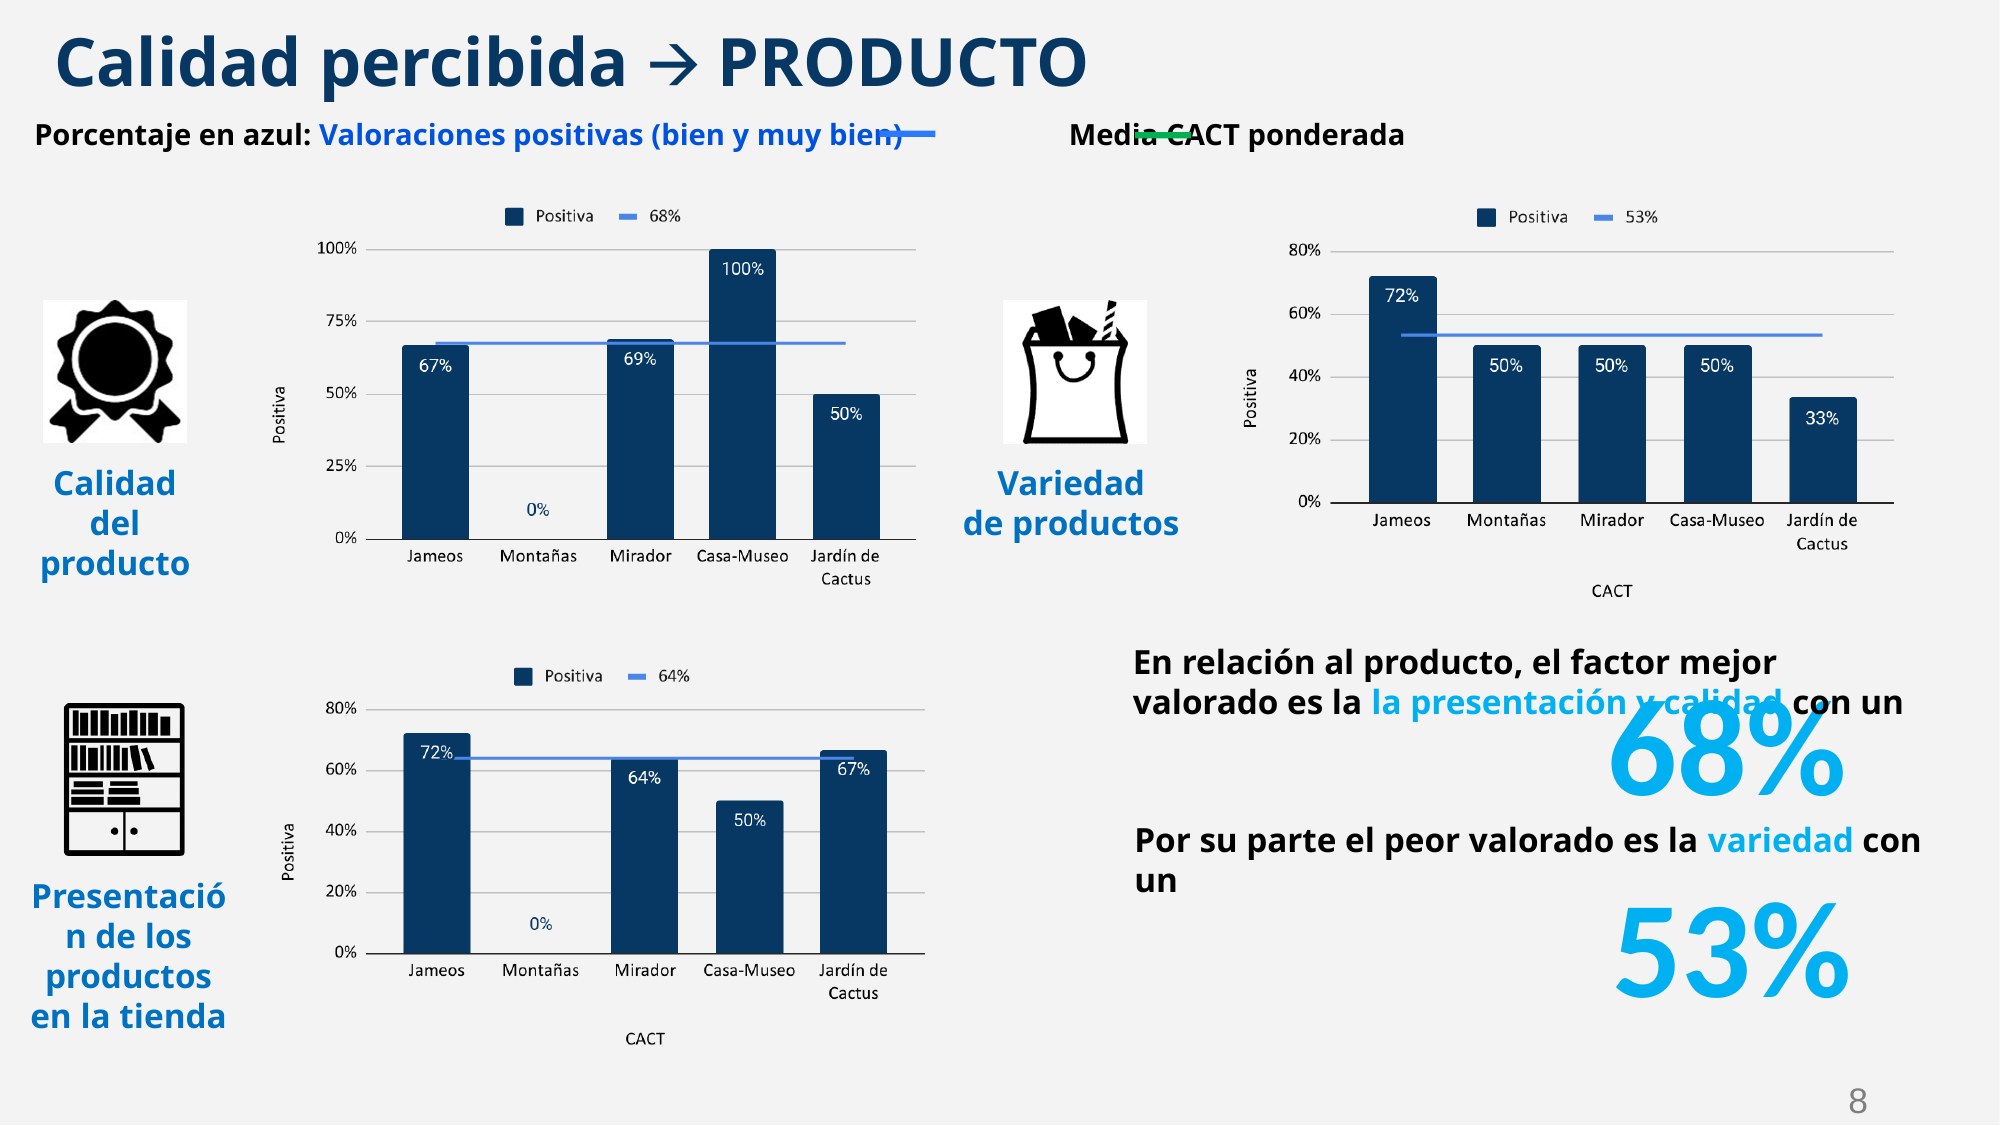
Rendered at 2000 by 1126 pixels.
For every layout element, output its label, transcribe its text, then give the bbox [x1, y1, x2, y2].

picture [1219, 186, 1915, 624]
text_box Porcentaje en azul: Valoraciones positivas (bien y muy bien) Media CACT ponderada [19, 109, 1988, 158]
text_box 68% [1763, 730, 1778, 736]
picture [249, 186, 936, 610]
text_box Variedad de productos [936, 454, 1211, 551]
text_box Calidad del producto [0, 454, 232, 551]
text_box Calidad percibida 🡪 PRODUCTO [54, 0, 1126, 109]
picture [47, 703, 201, 856]
picture [1003, 300, 1147, 444]
text_box Presentación de los productos en la tienda [7, 867, 250, 1045]
text_box 68% [1592, 730, 1881, 811]
picture [258, 646, 945, 1070]
picture [43, 300, 187, 444]
slide_number <number> [1419, 1069, 1886, 1126]
text_box 53% [1597, 868, 1886, 1035]
text_box 68% [1628, 749, 1657, 782]
text_box En relación al producto, el factor mejor valorado es la la presentación y calidad con un [1117, 633, 1924, 730]
text_box Por su parte el peor valorado es la variedad con un [1119, 811, 1953, 868]
text_box 68% [1701, 730, 1723, 740]
text_box 68% [1699, 753, 1725, 783]
